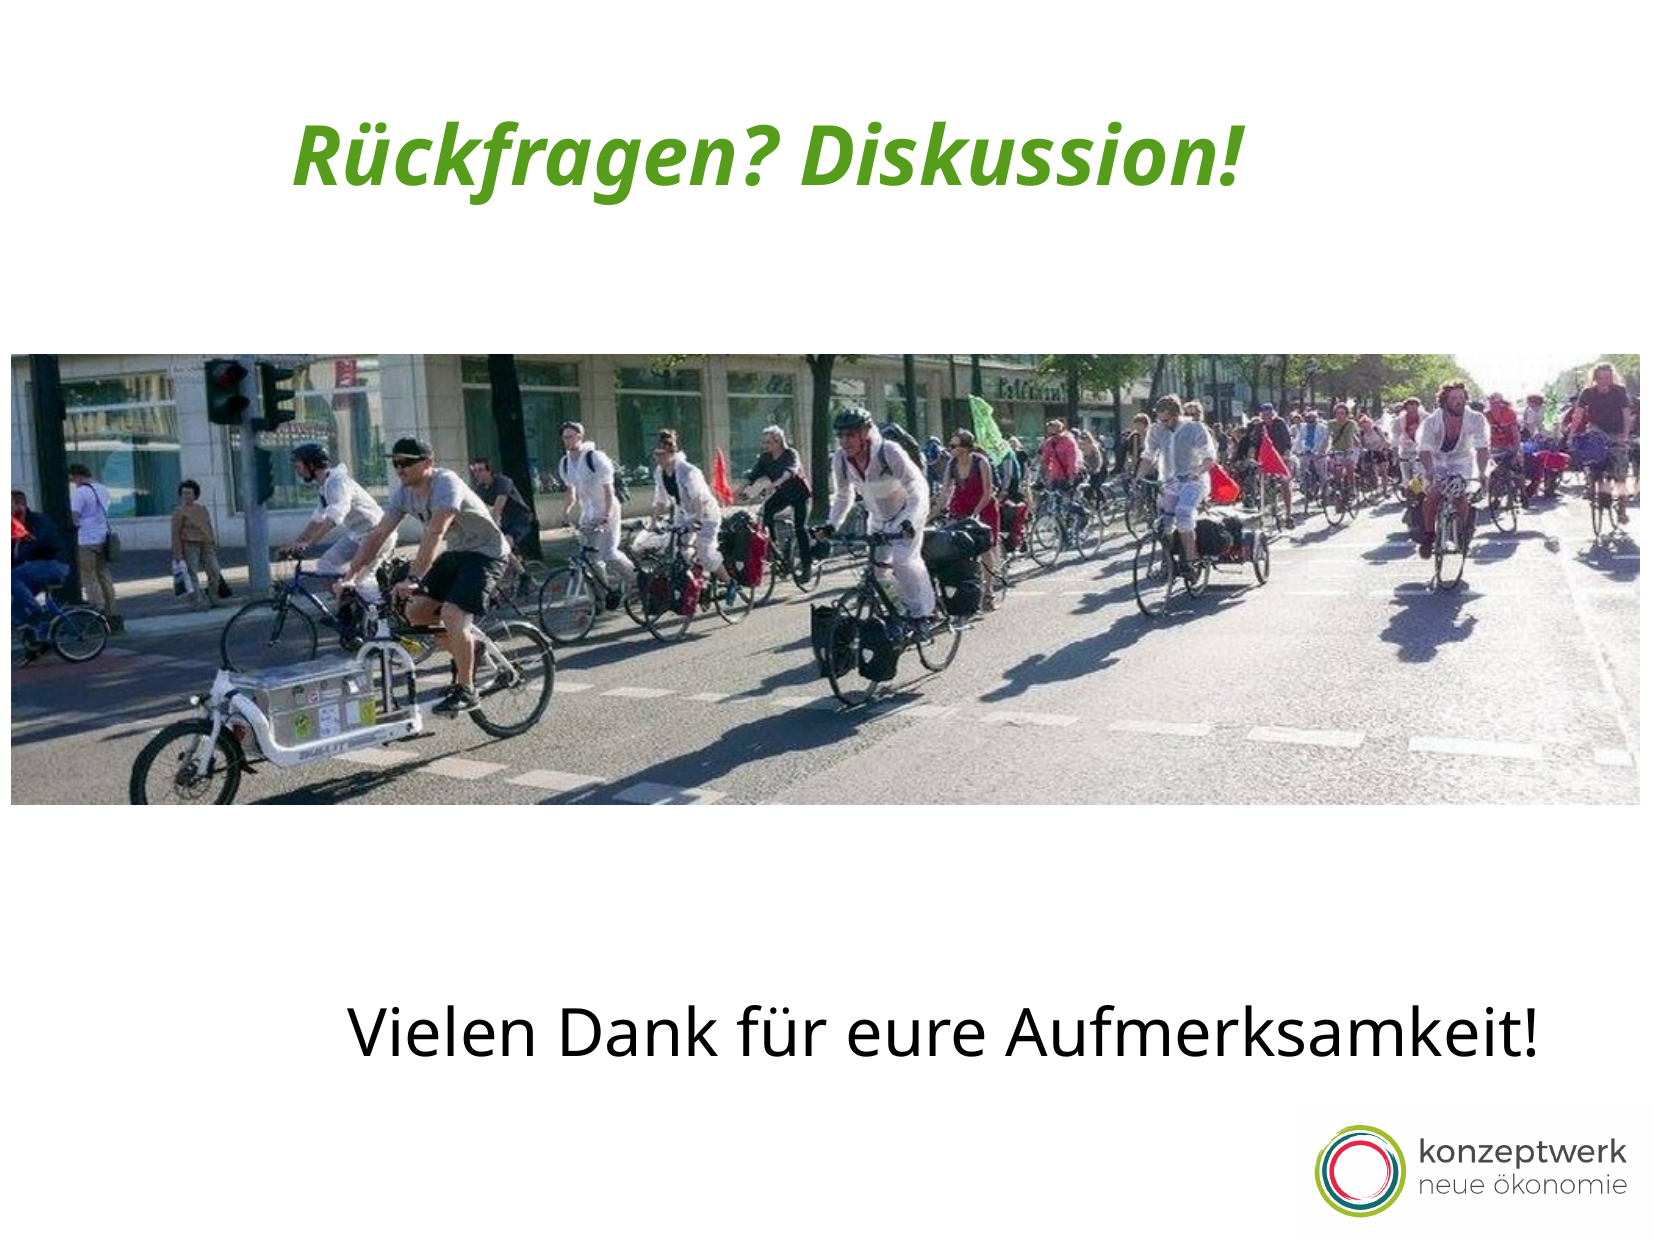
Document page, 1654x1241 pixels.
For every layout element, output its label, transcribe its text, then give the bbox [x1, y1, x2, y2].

list Vielen Dank für eure Aufmerksamkeit! [150, 165, 1542, 1092]
picture [1290, 1101, 1651, 1241]
picture [1542, 354, 1640, 805]
title Rückfragen? Diskussion! [23, 49, 1512, 257]
picture [11, 354, 150, 805]
